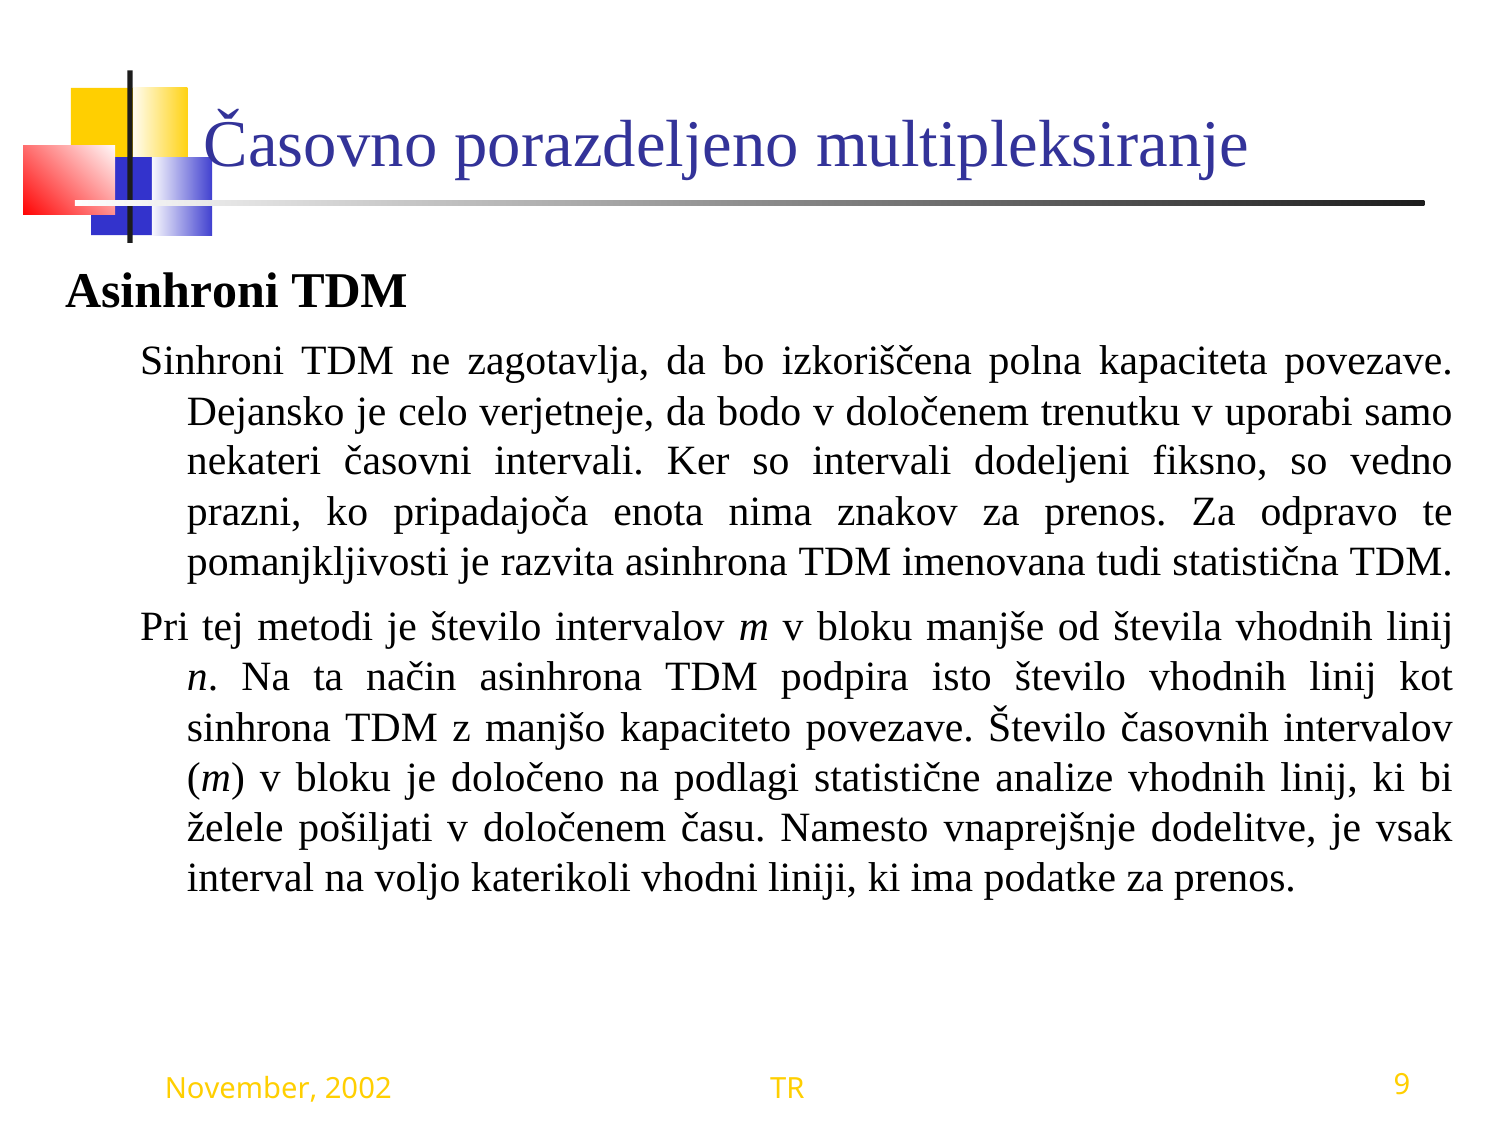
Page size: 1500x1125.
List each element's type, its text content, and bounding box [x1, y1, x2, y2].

text_box TR [549, 1037, 1026, 1113]
text_box <number> [1112, 1037, 1426, 1113]
title Časovno porazdeljeno multipleksiranje [188, 92, 1468, 188]
list Asinhroni TDM Sinhroni TDM ne zagotavlja, da bo izkoriščena polna kapaciteta povezave. Dejansko je celo verjetneje, da bodo v določenem trenutku v uporabi samo nekateri časovni intervali. Ker so intervali dodeljeni fiksno, so vedno prazni, ko pripadajoča enota nima znakov za prenos. Za odpravo te pomanjkljivosti je razvita asinhrona TDM imenovana tudi statistična TDM. Pri tej metodi je število intervalov m v bloku manjše od števila vhodnih linij n. Na ta način asinhrona TDM podpira isto število vhodnih linij kot sinhrona TDM z manjšo kapaciteto povezave. Število časovnih intervalov (m) v bloku je določeno na podlagi statistične analize vhodnih linij, ki bi želele pošiljati v določenem času. Namesto vnaprejšnje dodelitve, je vsak interval na voljo katerikoli vhodni liniji, ki ima podatke za prenos. [50, 249, 1469, 1007]
text_box November, 2002 [150, 1037, 463, 1113]
